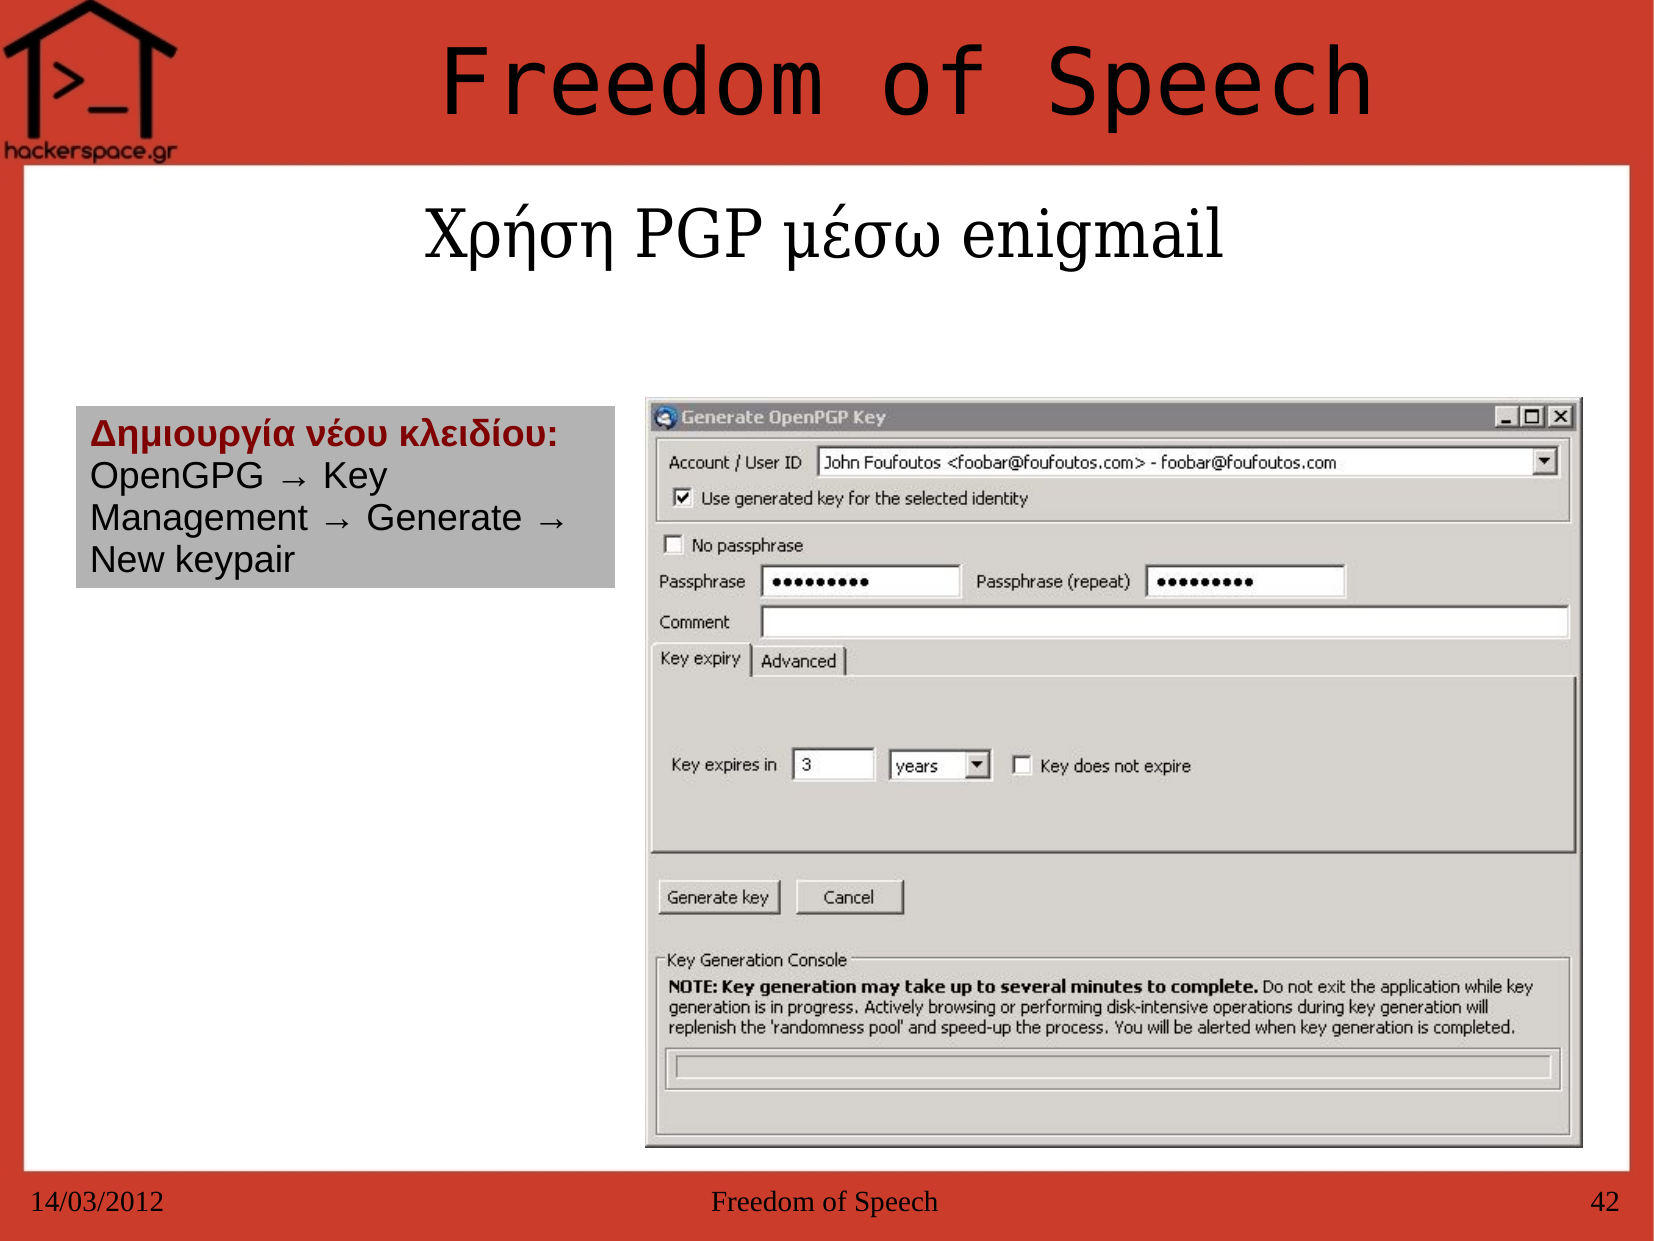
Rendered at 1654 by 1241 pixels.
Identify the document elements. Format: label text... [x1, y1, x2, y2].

title Freedom of Speech [195, 15, 1621, 151]
picture [0, 0, 1654, 1241]
list Χρήση PGP μέσω enigmail [60, 195, 1591, 1141]
table_header Δημιουργία νέου κλειδίου: OpenGPG → Key Management → Generate → New keypair [76, 406, 615, 588]
